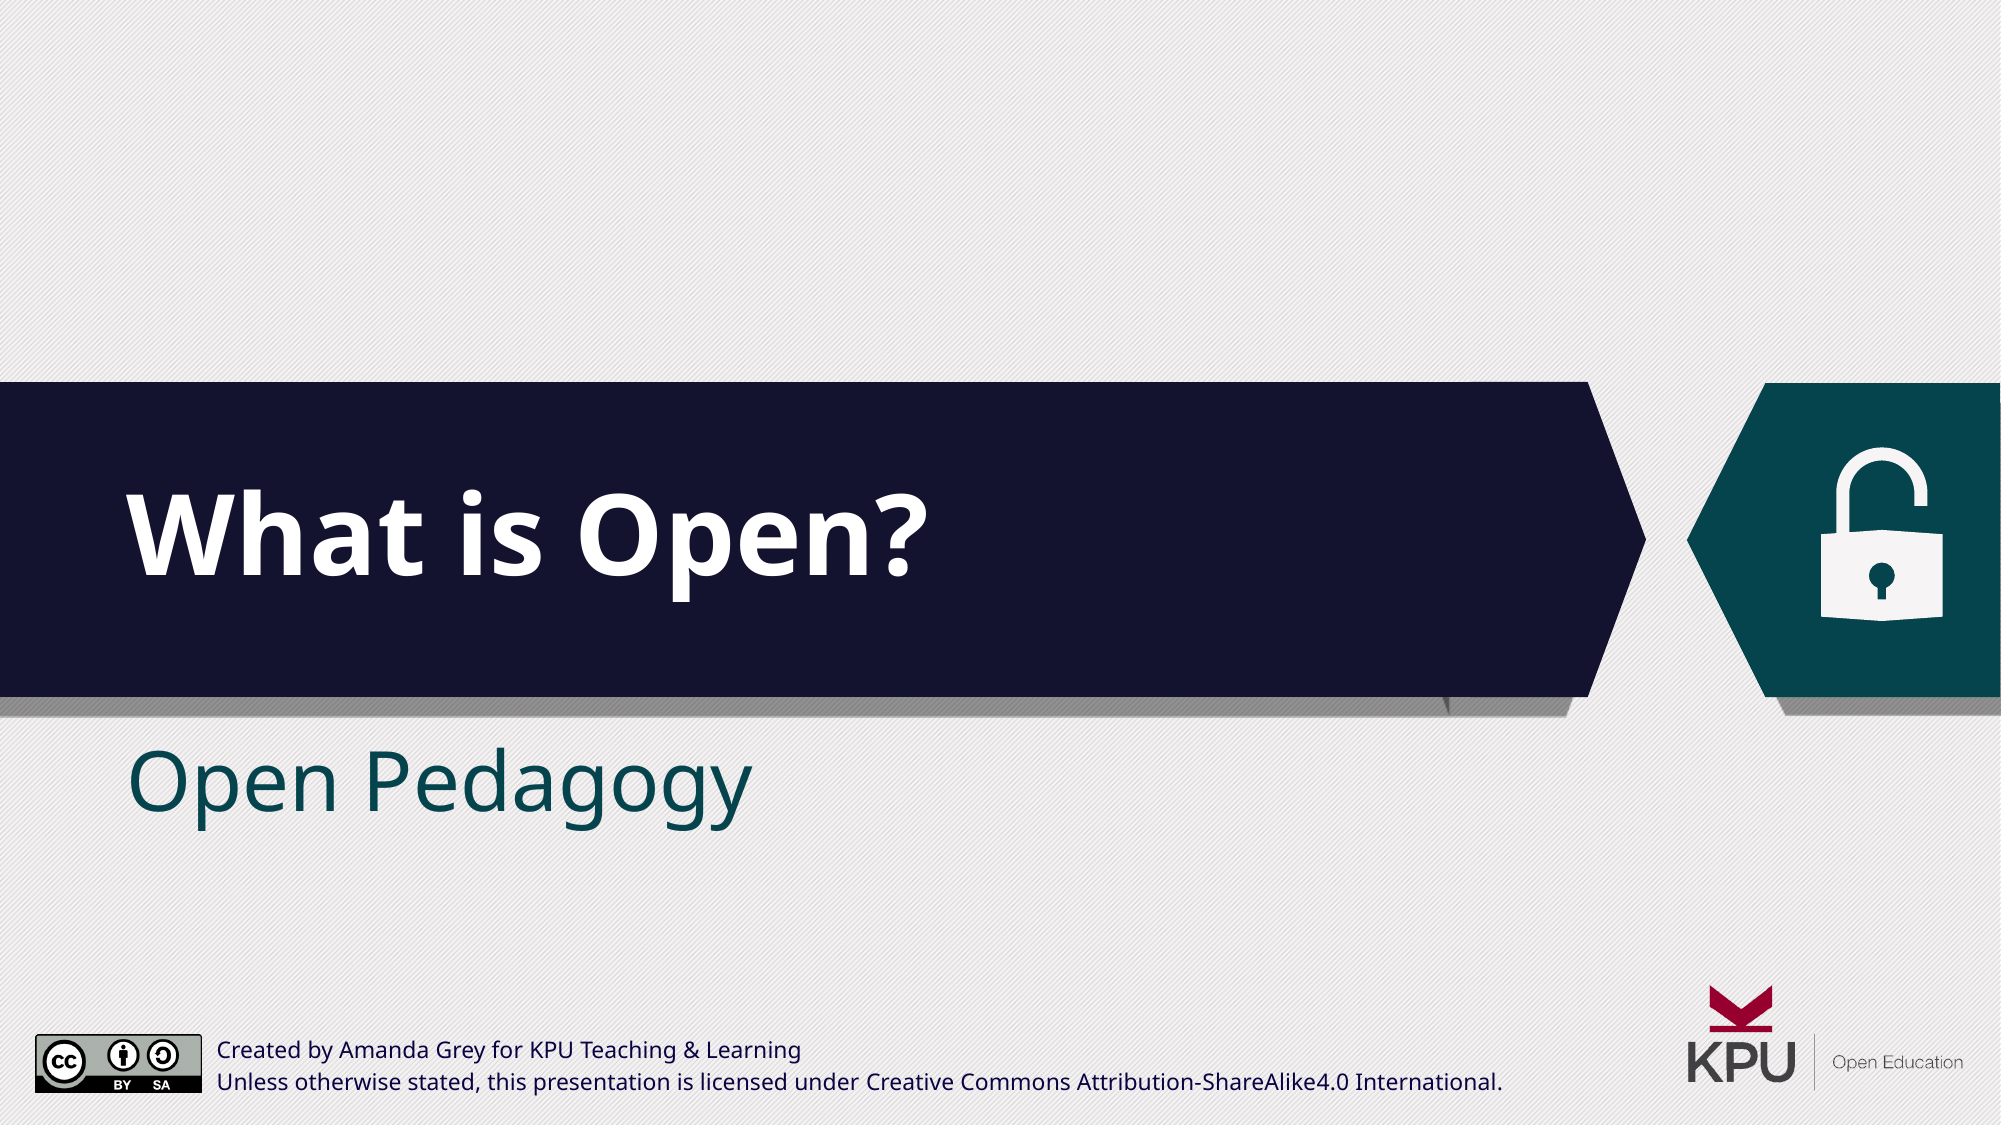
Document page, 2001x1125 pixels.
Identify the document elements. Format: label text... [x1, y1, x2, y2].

picture [35, 1034, 202, 1093]
title What is Open? [111, 405, 1501, 674]
subtitle Open Pedagogy [111, 720, 1501, 905]
picture [1650, 950, 2000, 1125]
